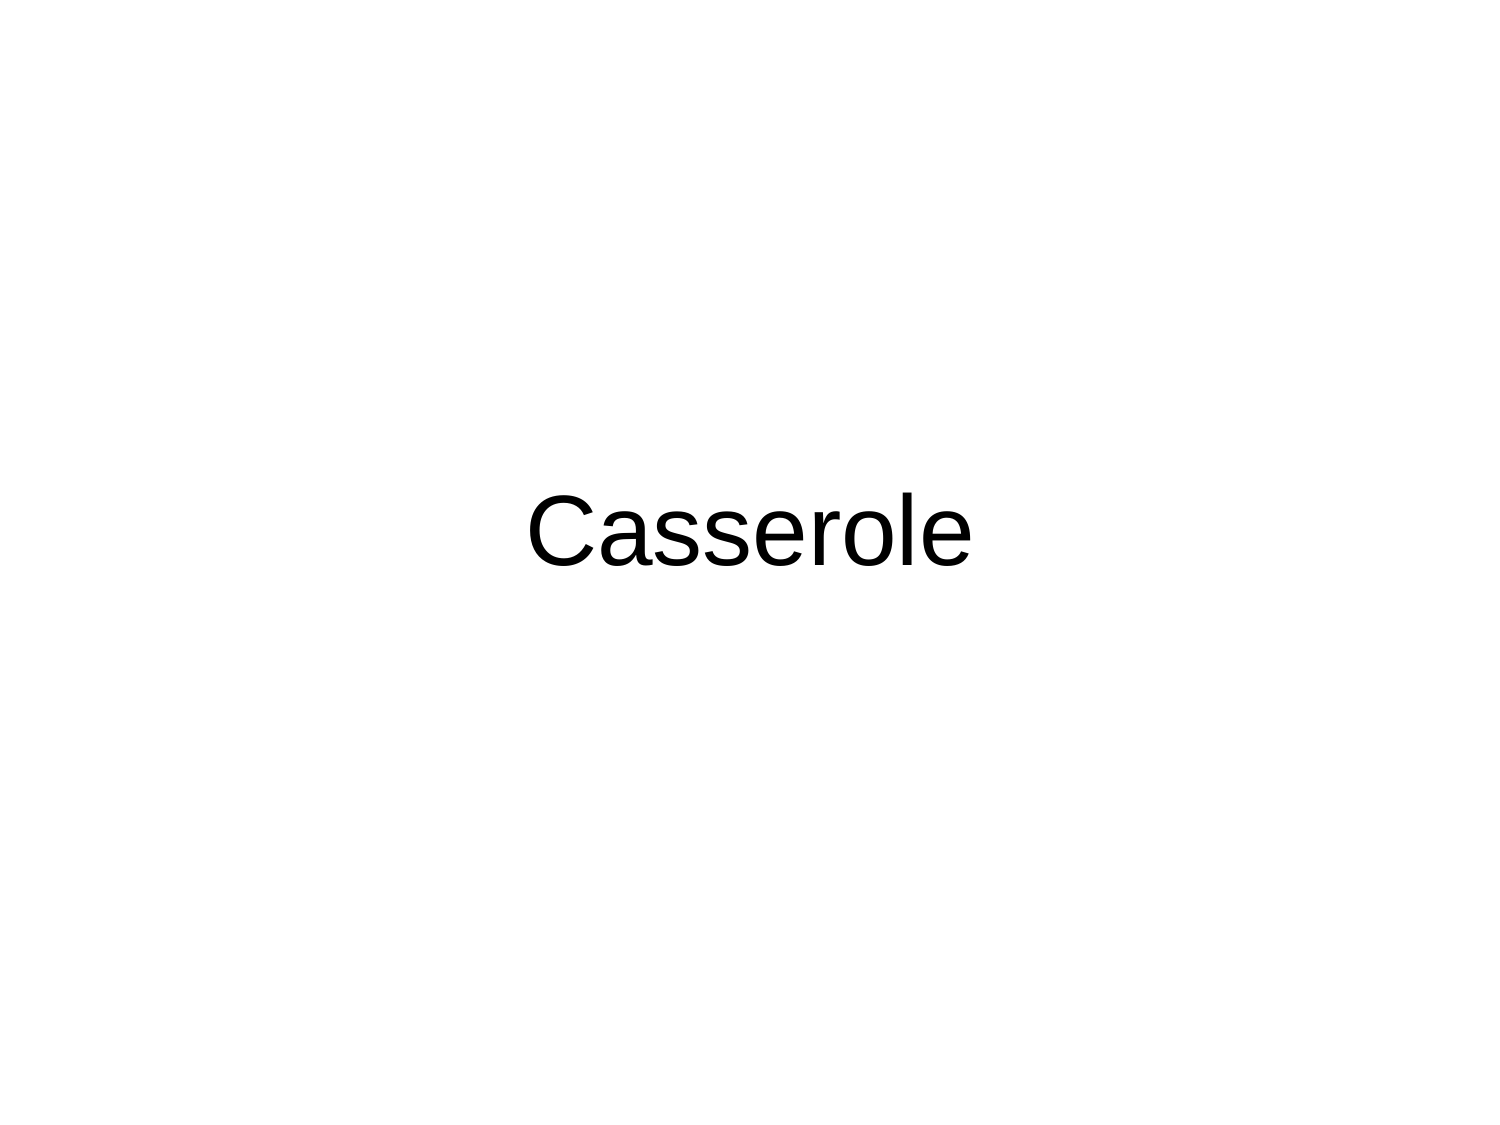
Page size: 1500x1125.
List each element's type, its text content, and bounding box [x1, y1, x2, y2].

title Casserole [112, 437, 1388, 625]
